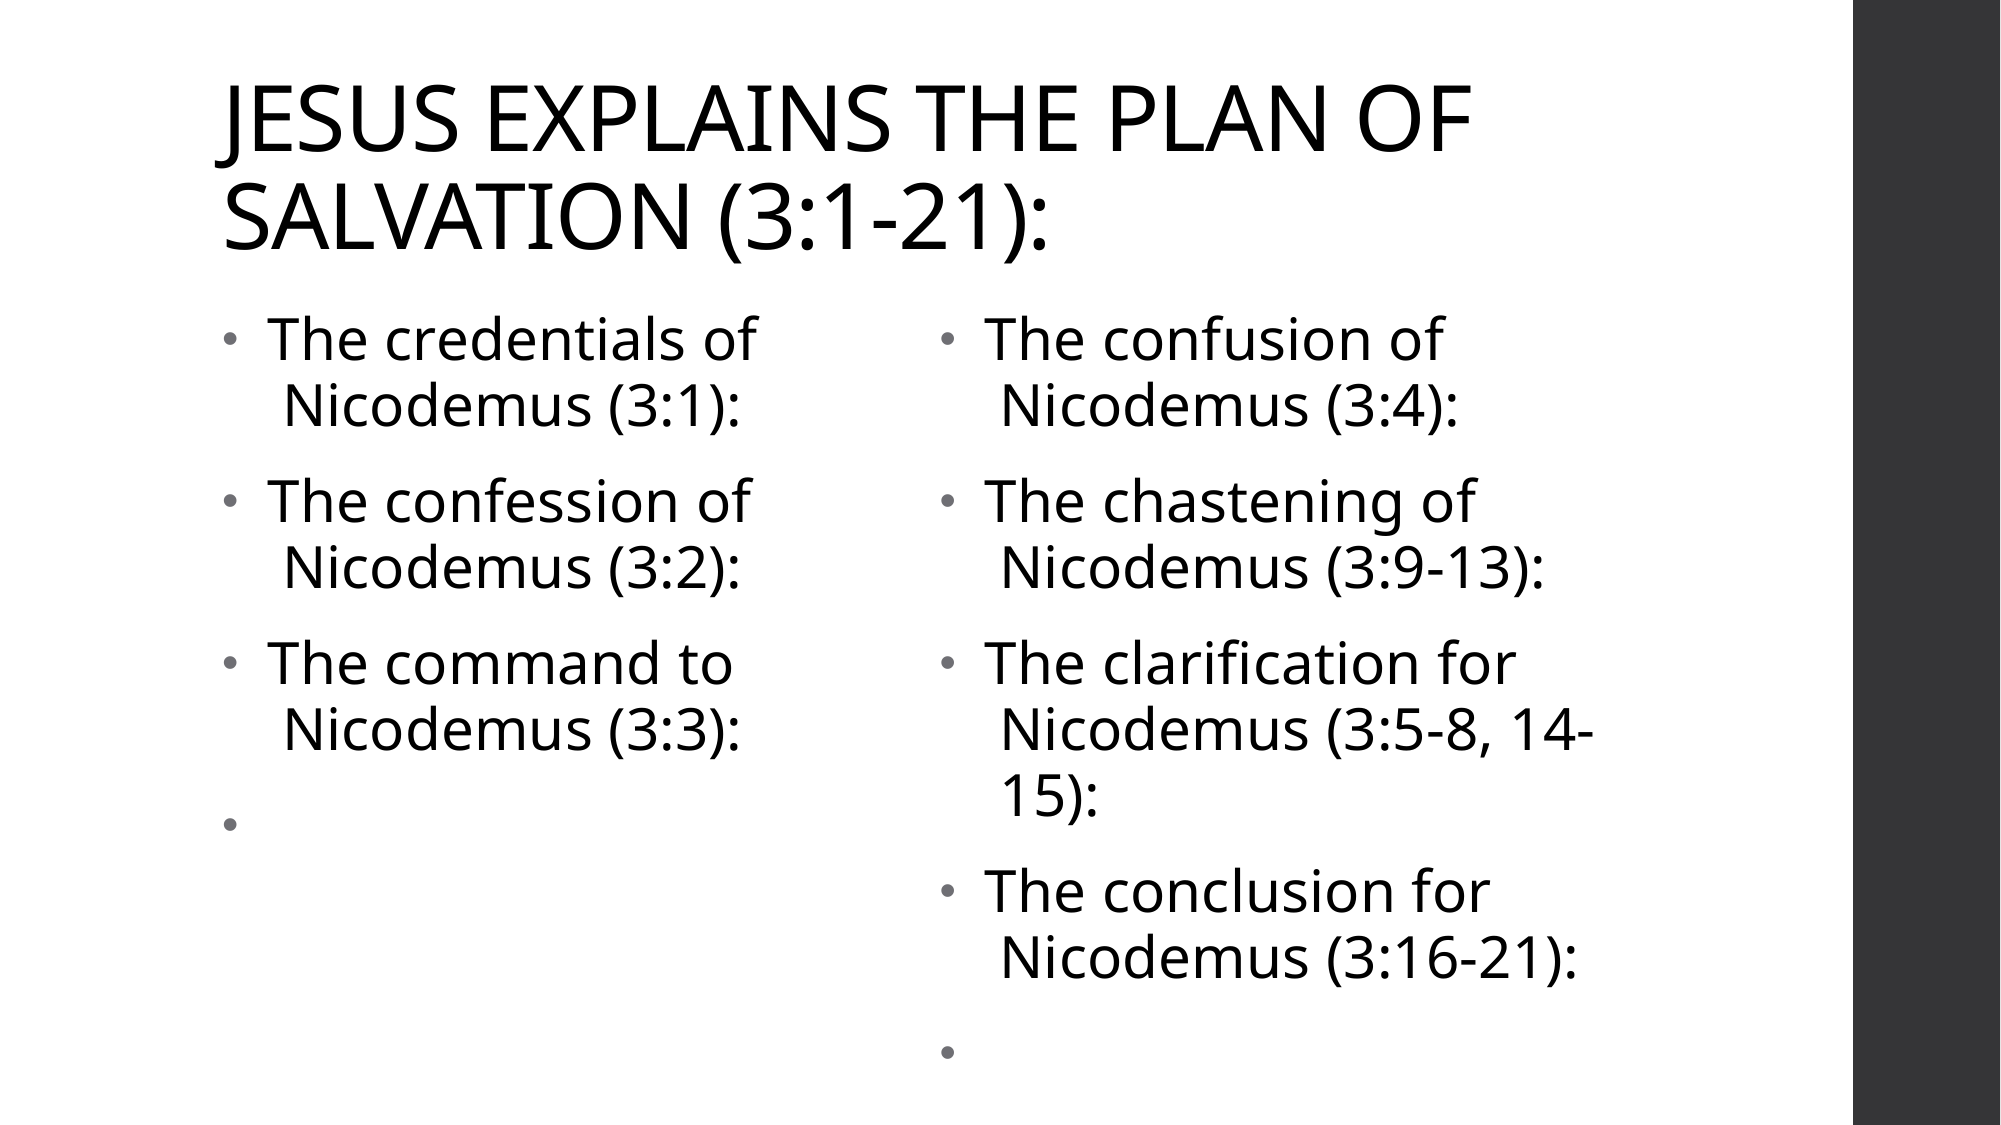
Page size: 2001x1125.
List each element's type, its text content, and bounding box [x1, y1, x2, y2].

list The confusion of Nicodemus (3:4): The chastening of Nicodemus (3:9-13): The clarification for Nicodemus (3:5-8, 14-15): The conclusion for Nicodemus (3:16-21): [924, 299, 1617, 1014]
title JESUS EXPLAINS THE PLAN OF SALVATION (3:1-21): [206, 60, 1797, 278]
list The credentials of Nicodemus (3:1): The confession of Nicodemus (3:2): The command to Nicodemus (3:3): [207, 299, 900, 1014]
